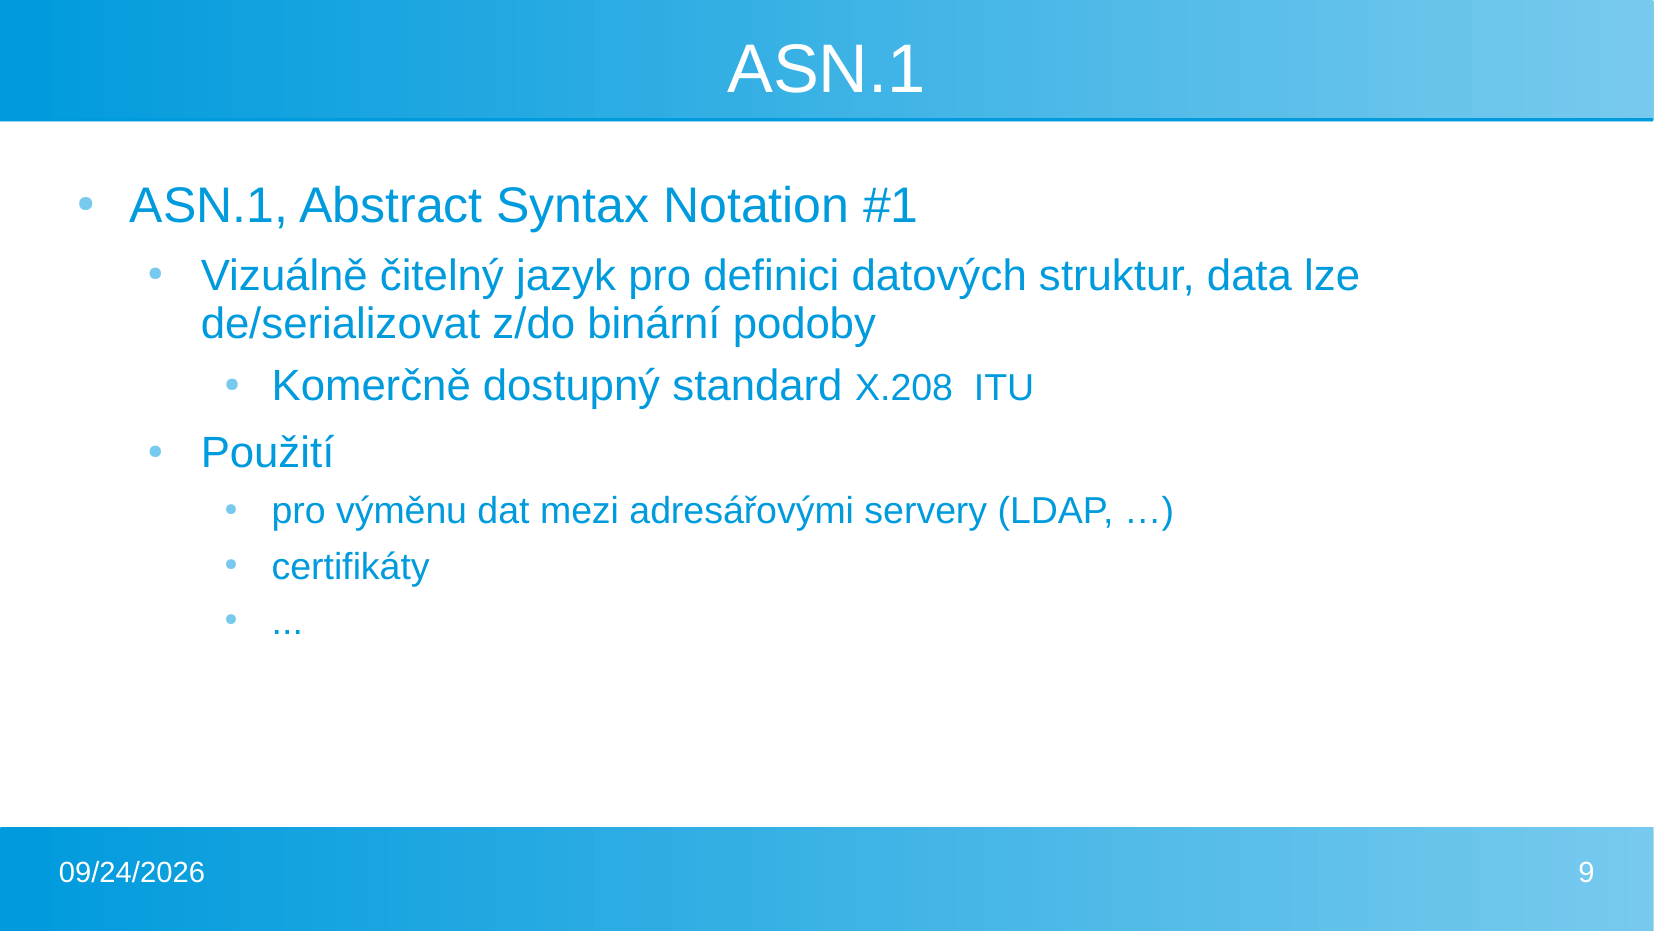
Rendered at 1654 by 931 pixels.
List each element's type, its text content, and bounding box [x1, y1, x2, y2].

list ASN.1, Abstract Syntax Notation #1 Vizuálně čitelný jazyk pro definici datových struktur, data lze de/serializovat z/do binární podoby Komerčně dostupný standard X.208 ITU Použití pro výměnu dat mezi adresářovými servery (LDAP, …) certifikáty ... [59, 177, 1595, 768]
title ASN.1 [59, 29, 1595, 108]
